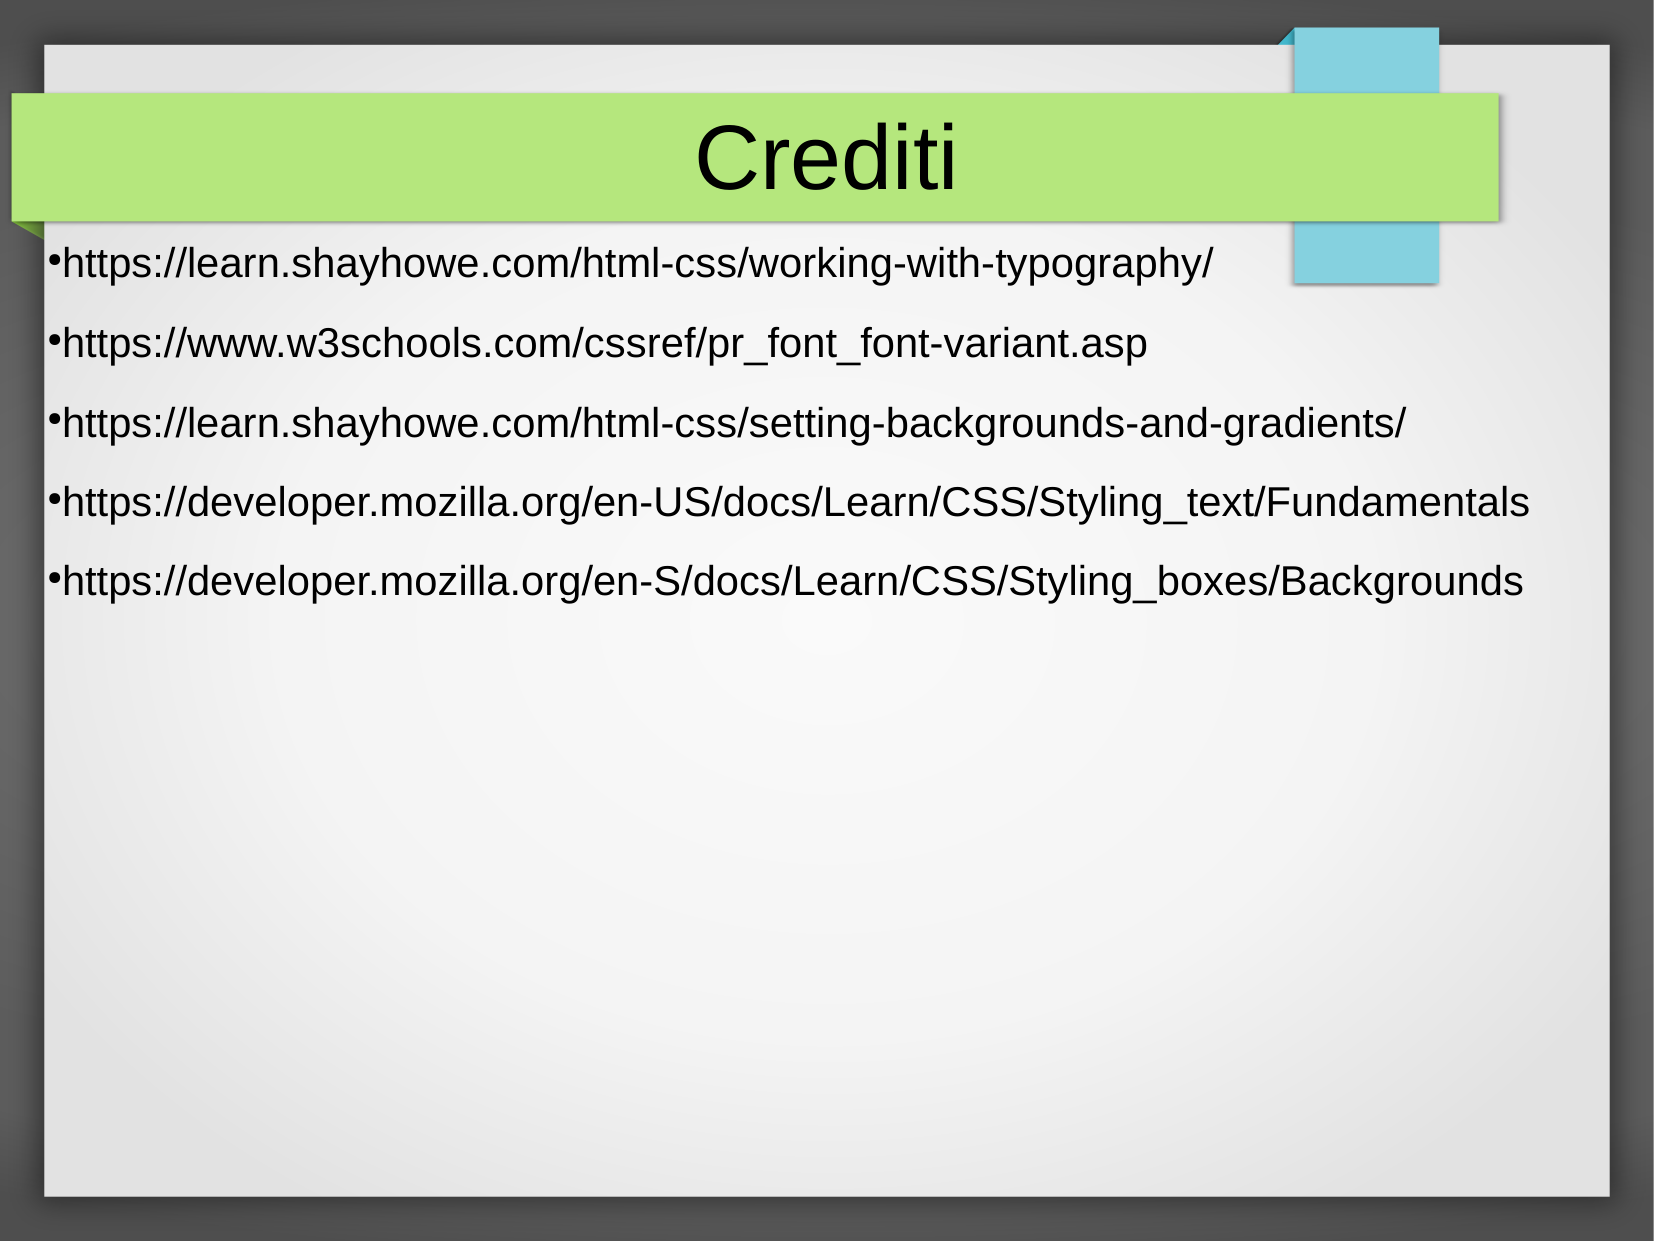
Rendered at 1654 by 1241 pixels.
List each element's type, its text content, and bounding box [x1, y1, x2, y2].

list https://learn.shayhowe.com/html-css/working-with-typography/ https://www.w3schools.com/cssref/pr_font_font-variant.asp https://learn.shayhowe.com/html-css/setting-backgrounds-and-gradients/ https://developer.mozilla.org/en-US/docs/Learn/CSS/Styling_text/Fundamentals https://developer.mozilla.org/en-S/docs/Learn/CSS/Styling_boxes/Backgrounds [47, 236, 1571, 1010]
title Crediti [82, 49, 1571, 236]
picture [0, 0, 1654, 1241]
